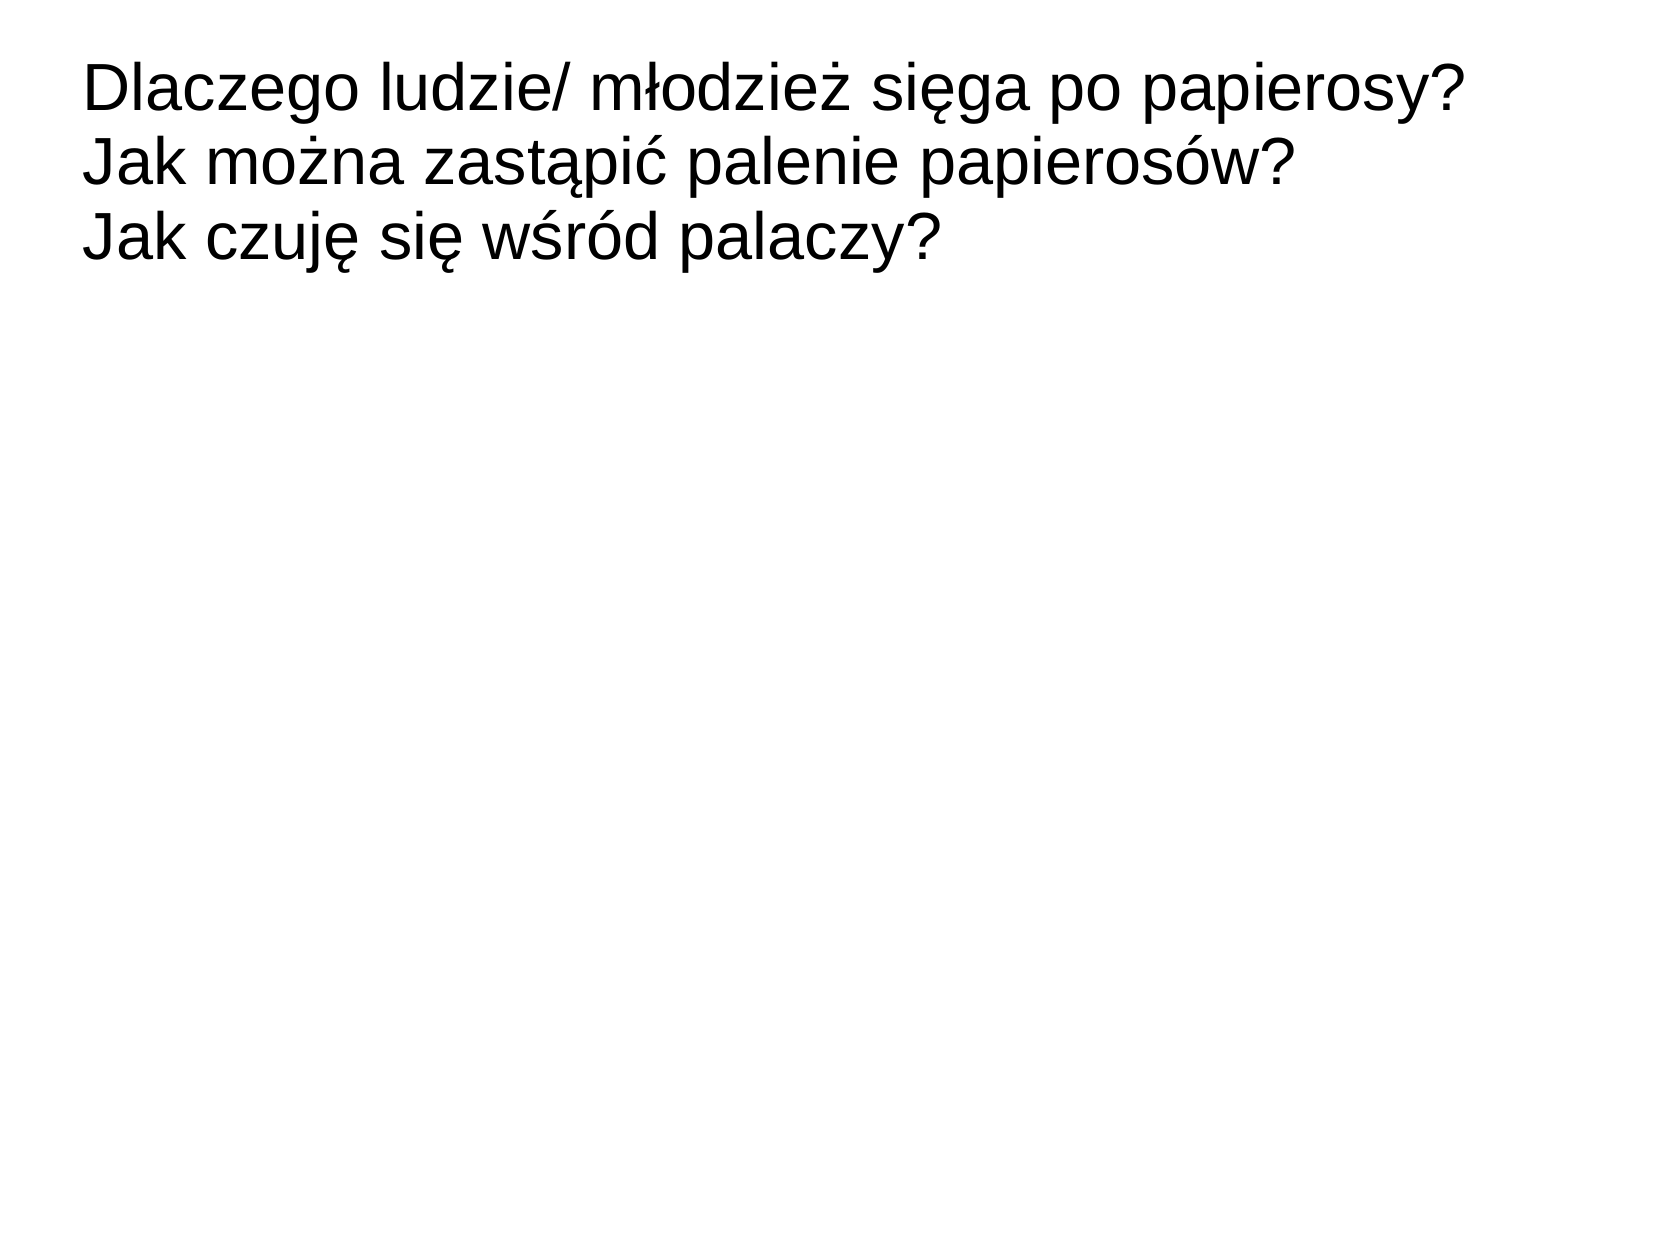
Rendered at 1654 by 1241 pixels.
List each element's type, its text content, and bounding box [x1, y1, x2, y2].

subtitle Dlaczego ludzie/ młodzież sięga po papierosy? Jak można zastąpić palenie papierosów? Jak czuję się wśród palaczy? [82, 49, 1571, 1109]
